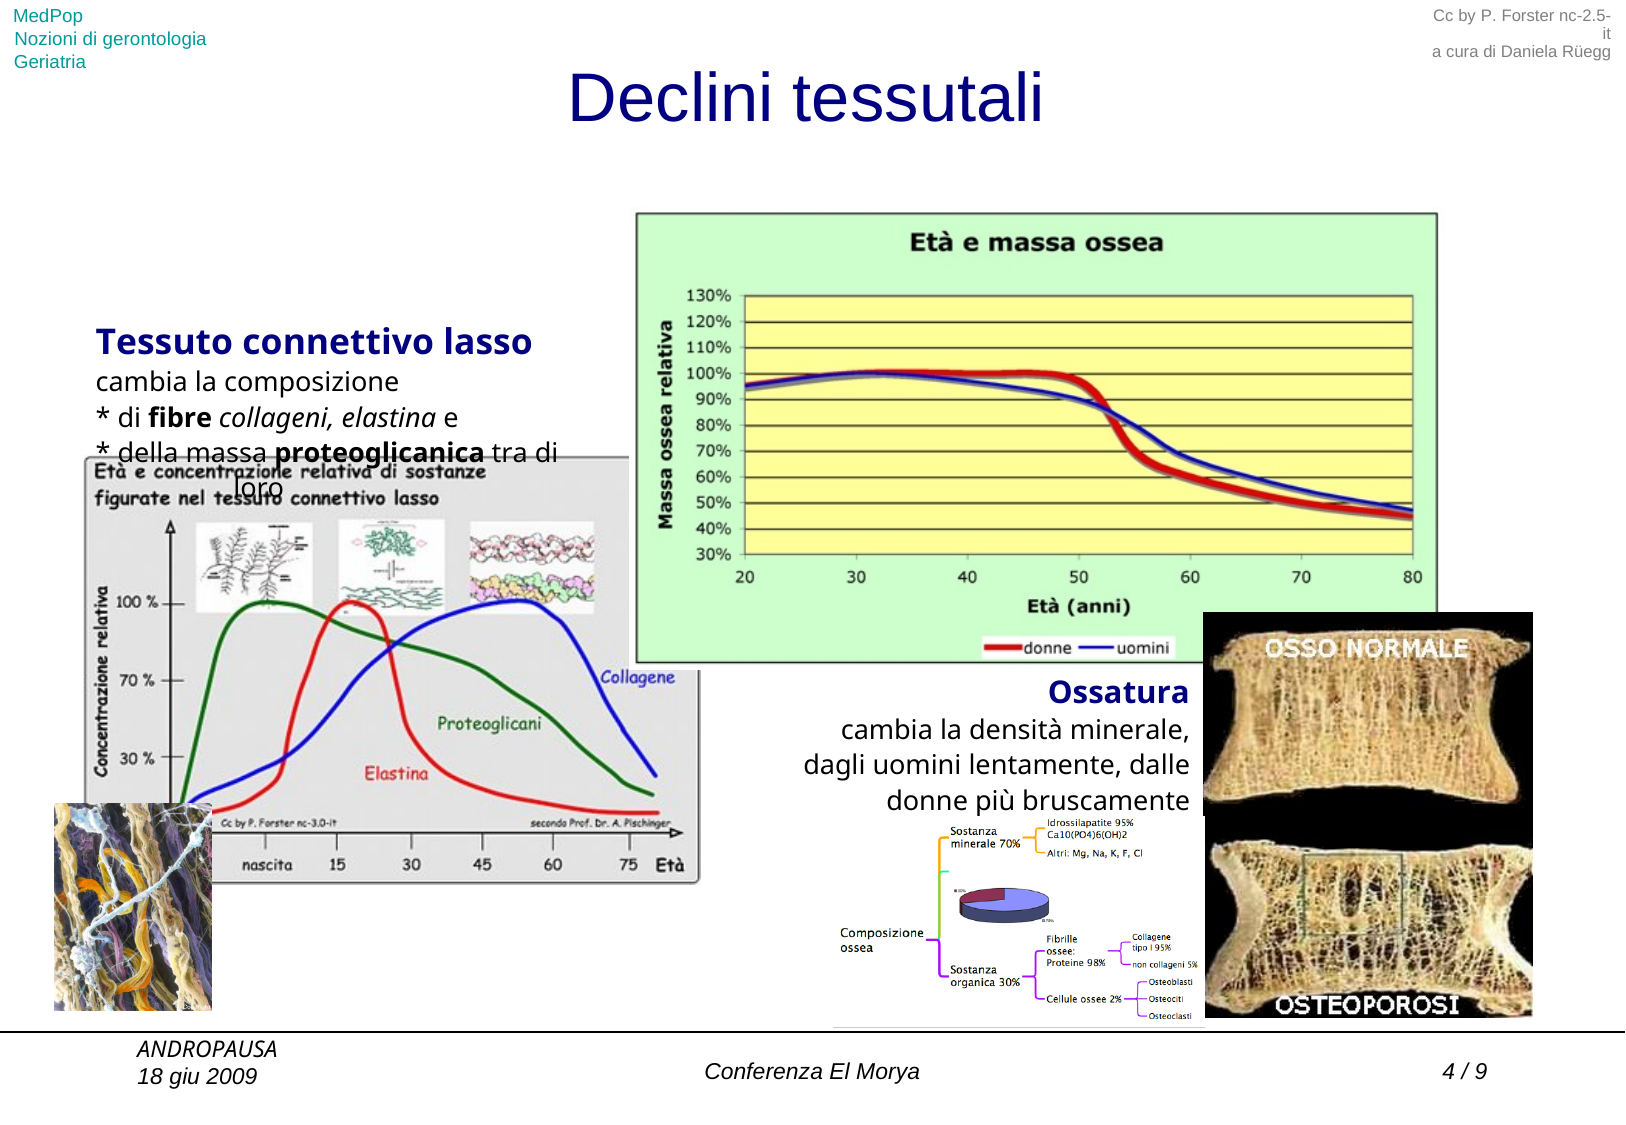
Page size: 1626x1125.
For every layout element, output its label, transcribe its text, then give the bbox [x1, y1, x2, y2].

title Declini tessutali [115, 57, 1498, 138]
text_box Ossatura cambia la densità minerale, dagli uomini lentamente, dalle donne più bruscamente [788, 663, 1204, 804]
text_box 3 / 9 [1164, 1025, 1504, 1101]
text_box Conferenza El Morya [555, 1025, 1070, 1101]
text_box Tessuto connettivo lasso cambia la composizione * di fibre collageni, elastina e * della massa proteoglicanica tra di loro [81, 310, 630, 465]
picture [54, 206, 1533, 1028]
text_box Geriatria [0, 45, 101, 80]
text_box ANDROPAUSA 18 giu 2009 [121, 1025, 461, 1101]
text_box Nozioni di gerontologia [0, 22, 221, 57]
